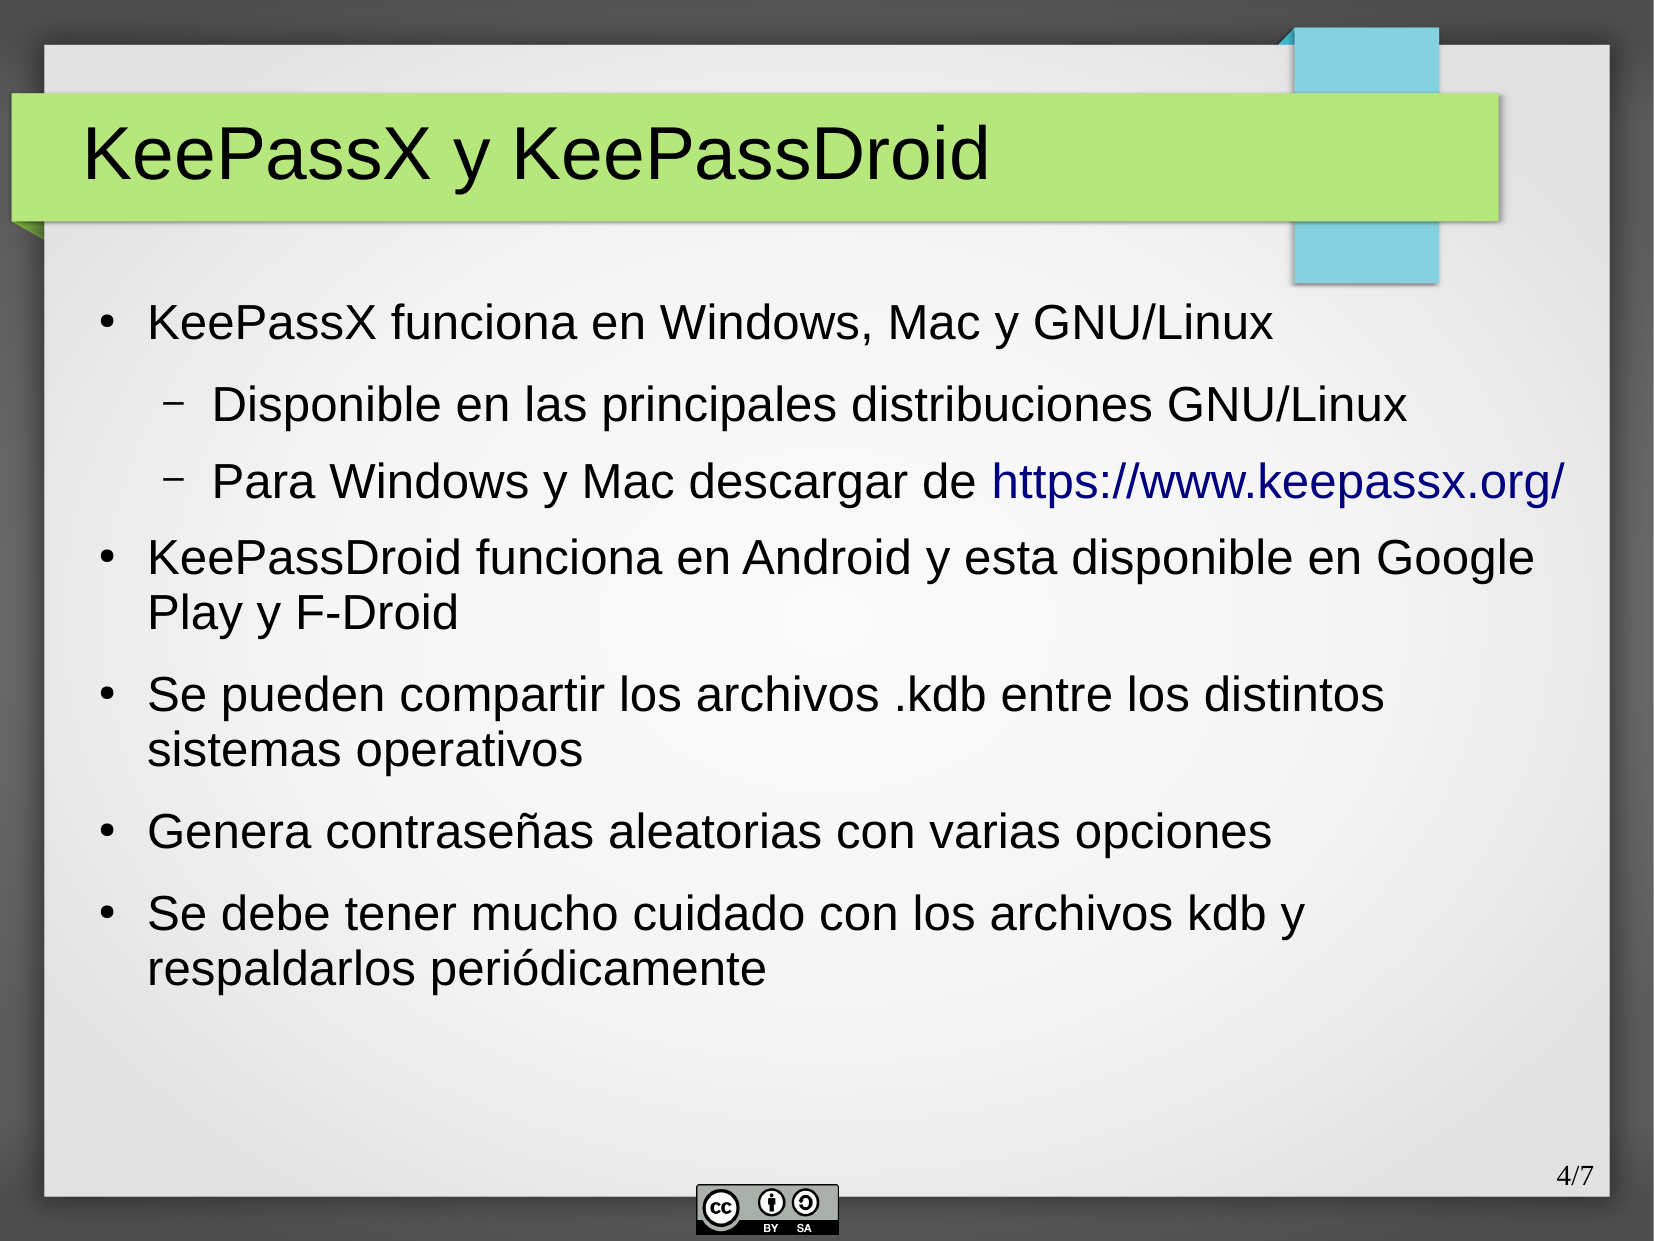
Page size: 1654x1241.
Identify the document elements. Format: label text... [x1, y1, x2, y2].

title KeePassX y KeePassDroid [82, 94, 1264, 213]
picture [0, 0, 1654, 1241]
list KeePassX funciona en Windows, Mac y GNU/Linux Disponible en las principales distribuciones GNU/Linux Para Windows y Mac descargar de https://www.keepassx.org/ KeePassDroid funciona en Android y esta disponible en Google Play y F-Droid Se pueden compartir los archivos .kdb entre los distintos sistemas operativos Genera contraseñas aleatorias con varias opciones Se debe tener mucho cuidado con los archivos kdb y respaldarlos periódicamente [82, 295, 1571, 1015]
